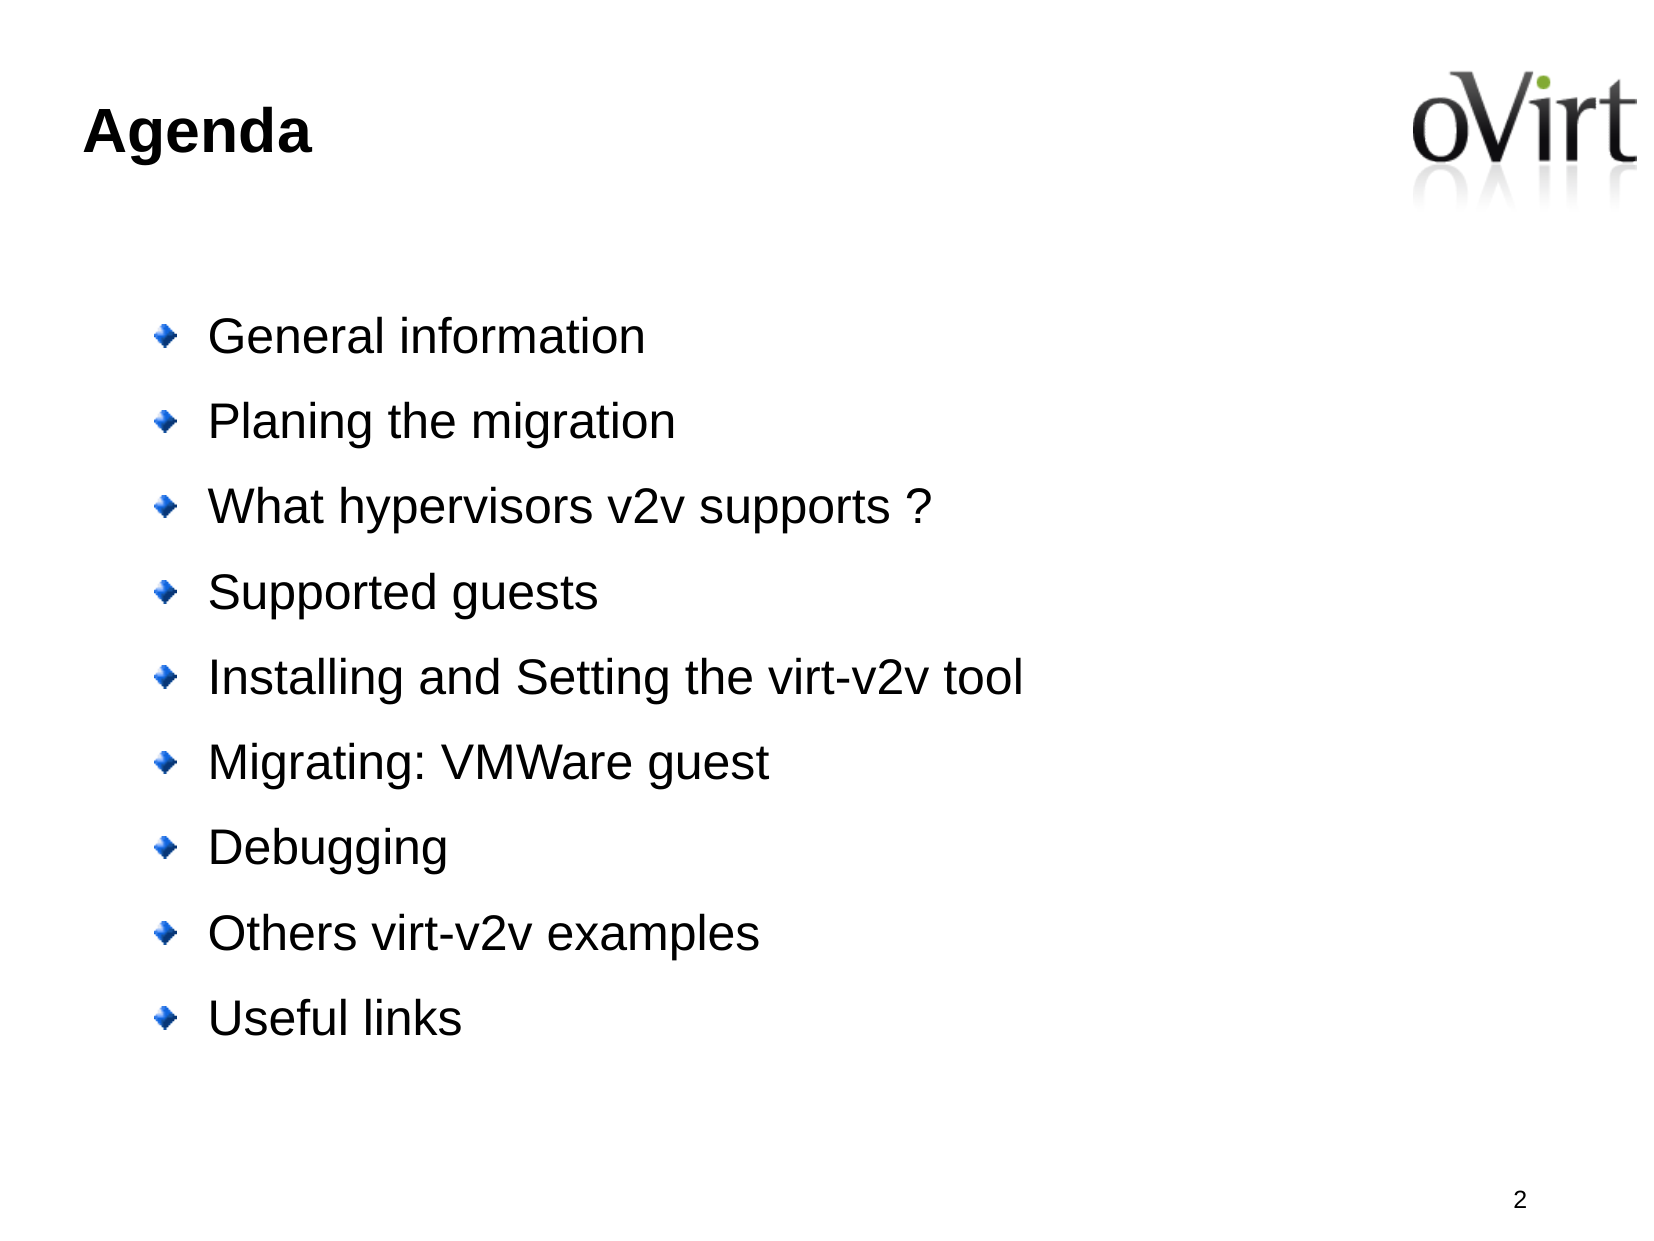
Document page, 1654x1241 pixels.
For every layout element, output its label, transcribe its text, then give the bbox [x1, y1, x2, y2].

picture [1413, 63, 1637, 212]
title Agenda [82, 37, 1303, 226]
list General information Planing the migration What hypervisors v2v supports ? Supported guests Installing and Setting the virt-v2v tool Migrating: VMWare guest Debugging Others virt-v2v examples Useful links [136, 308, 1331, 1102]
